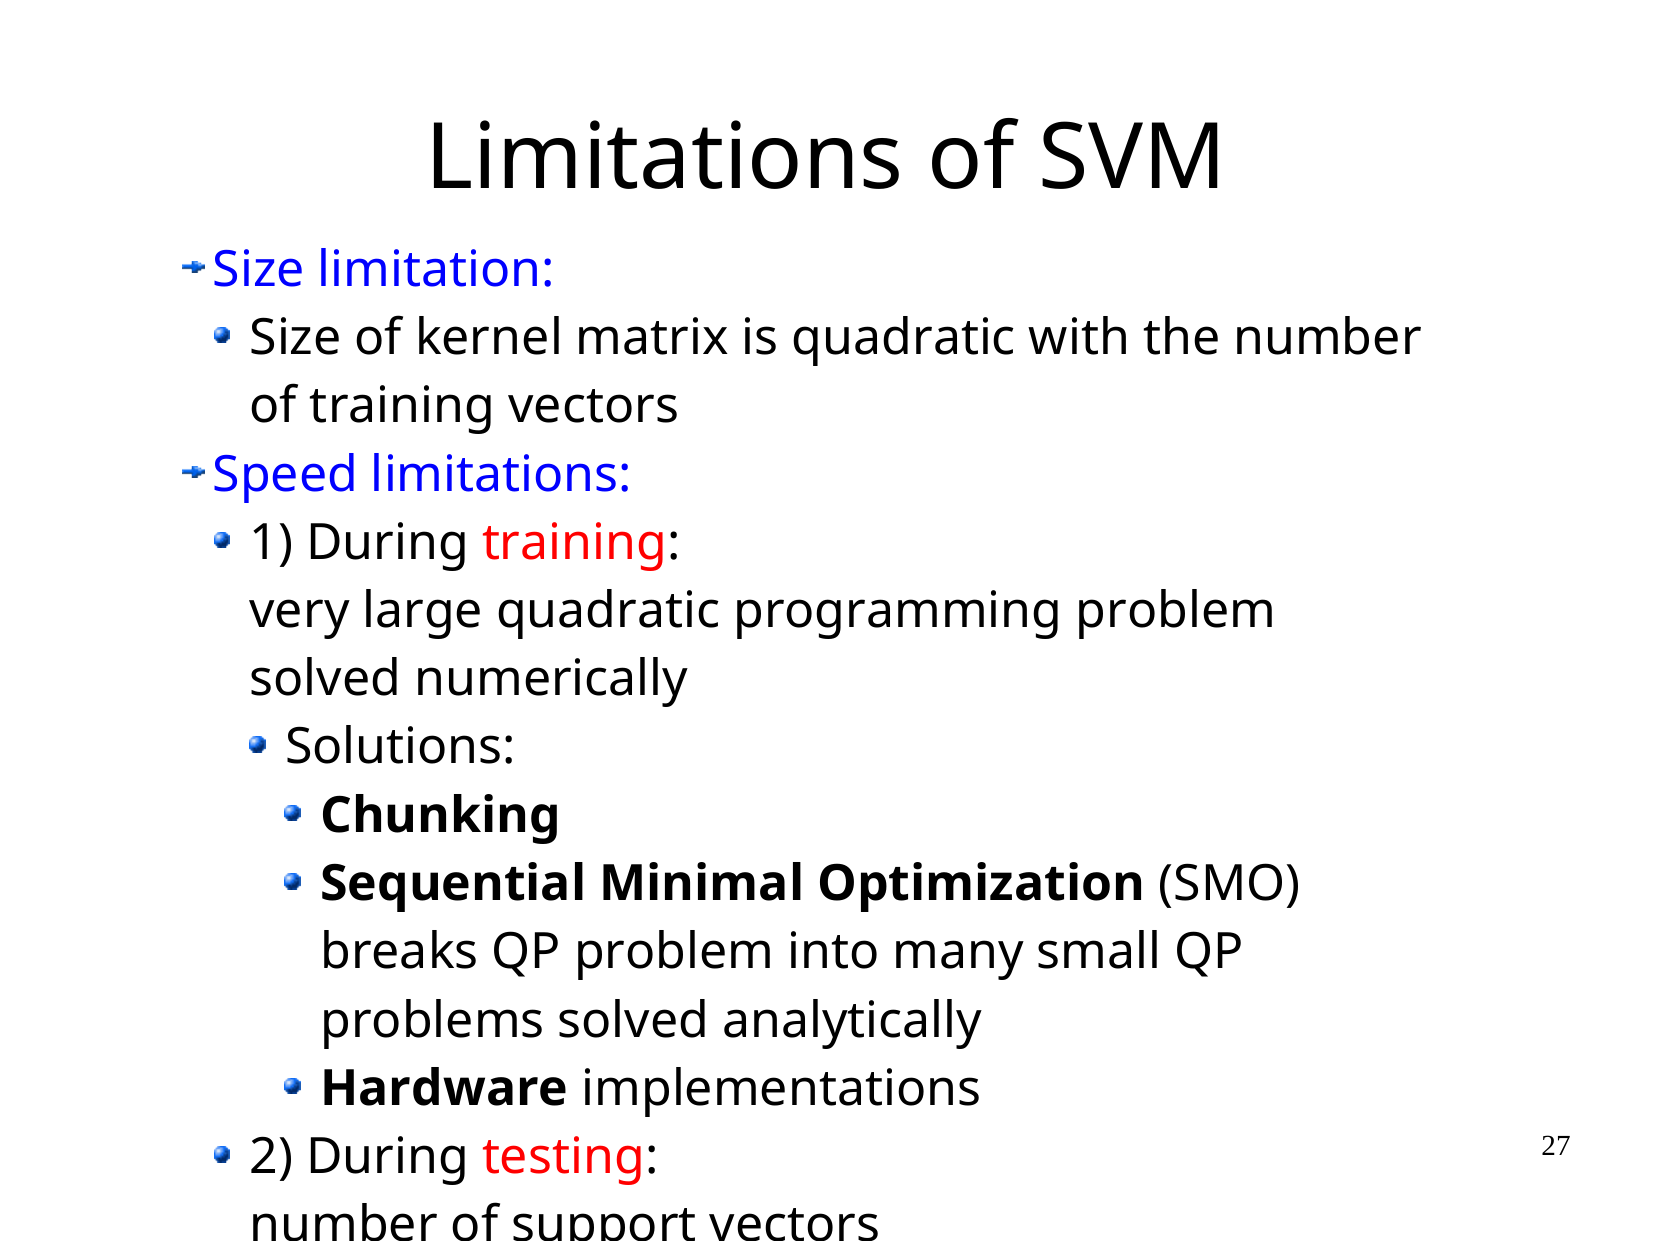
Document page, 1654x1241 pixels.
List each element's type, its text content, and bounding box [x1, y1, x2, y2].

picture [214, 1146, 230, 1163]
title Limitations of SVM [82, 49, 1571, 257]
text_box Size limitation: Size of kernel matrix is quadratic with the number of training vectors Speed limitations: 1) During training: very large quadratic programming problem solved numerically Solutions: Chunking Sequential Minimal Optimization (SMO) breaks QP problem into many small QP problems solved analytically Hardware implementations 2) During testing: number of support vectors Solution: Online SVM [93, 225, 1444, 1133]
